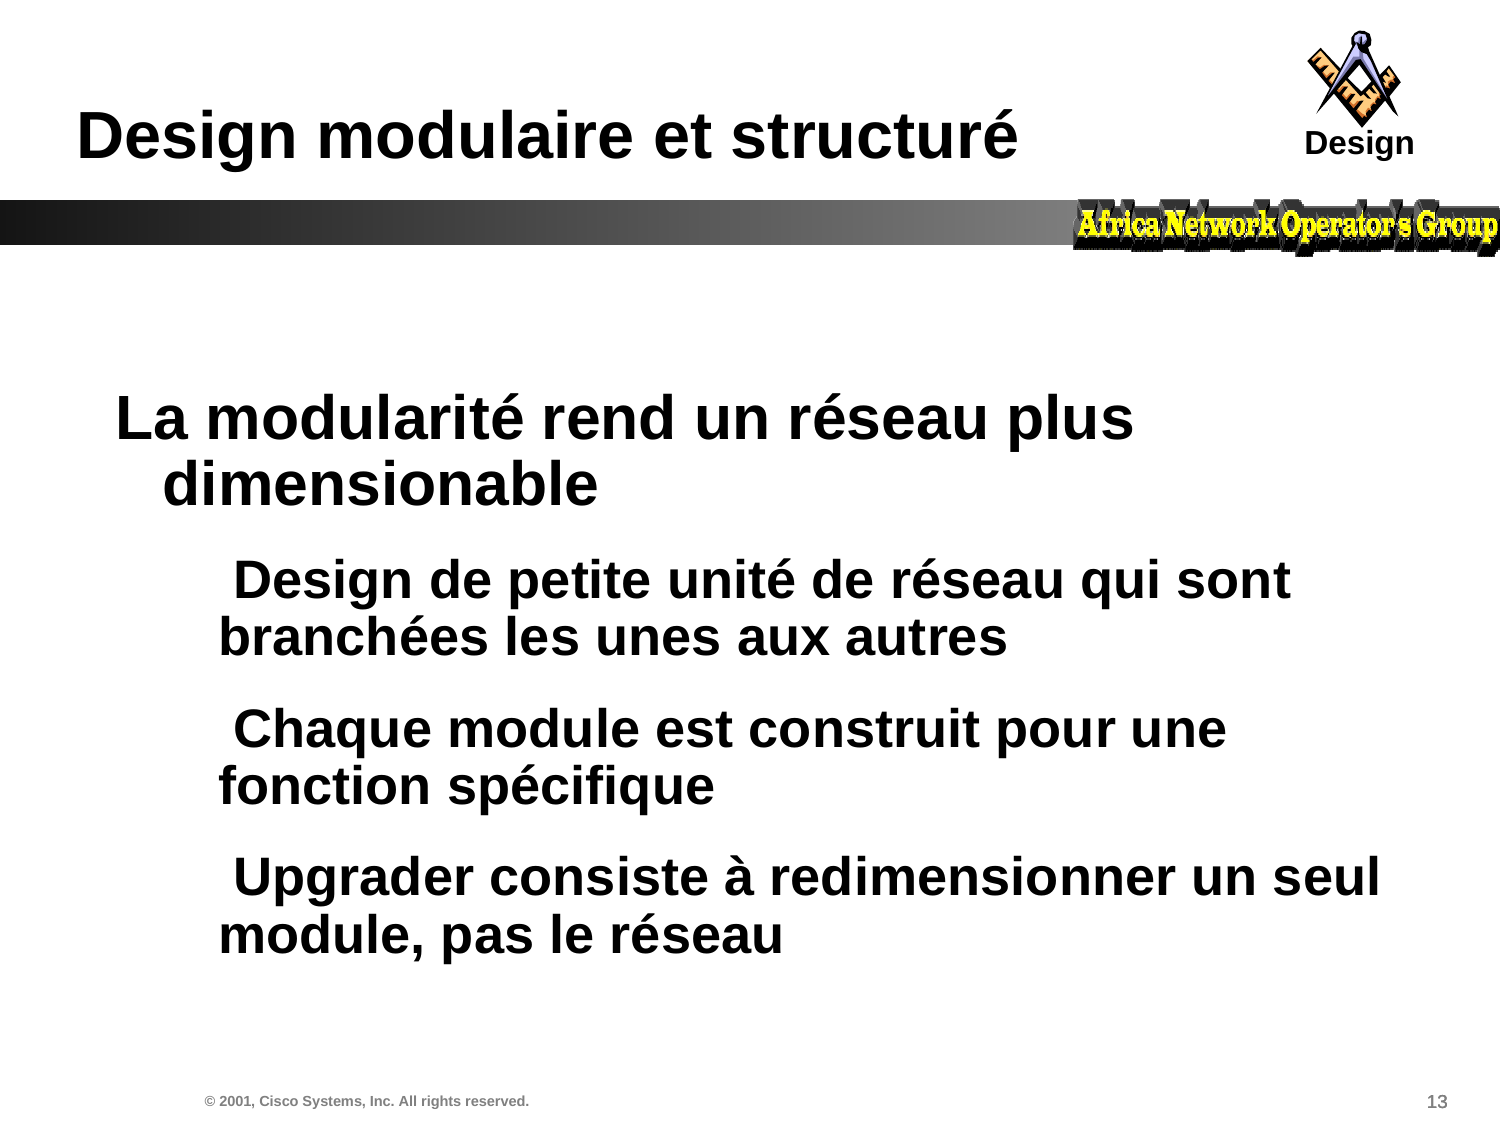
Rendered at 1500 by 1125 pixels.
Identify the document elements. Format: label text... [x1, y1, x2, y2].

list La modularité rend un réseau plus dimensionable Design de petite unité de réseau qui sont branchées les unes aux autres Chaque module est construit pour une fonction spécifique Upgrader consiste à redimensionner un seul module, pas le réseau [74, 322, 1424, 1029]
text_box Design [1292, 118, 1428, 168]
title Design modulaire et structuré [62, 41, 1314, 180]
picture [1070, 180, 1500, 275]
picture [1307, 29, 1402, 118]
